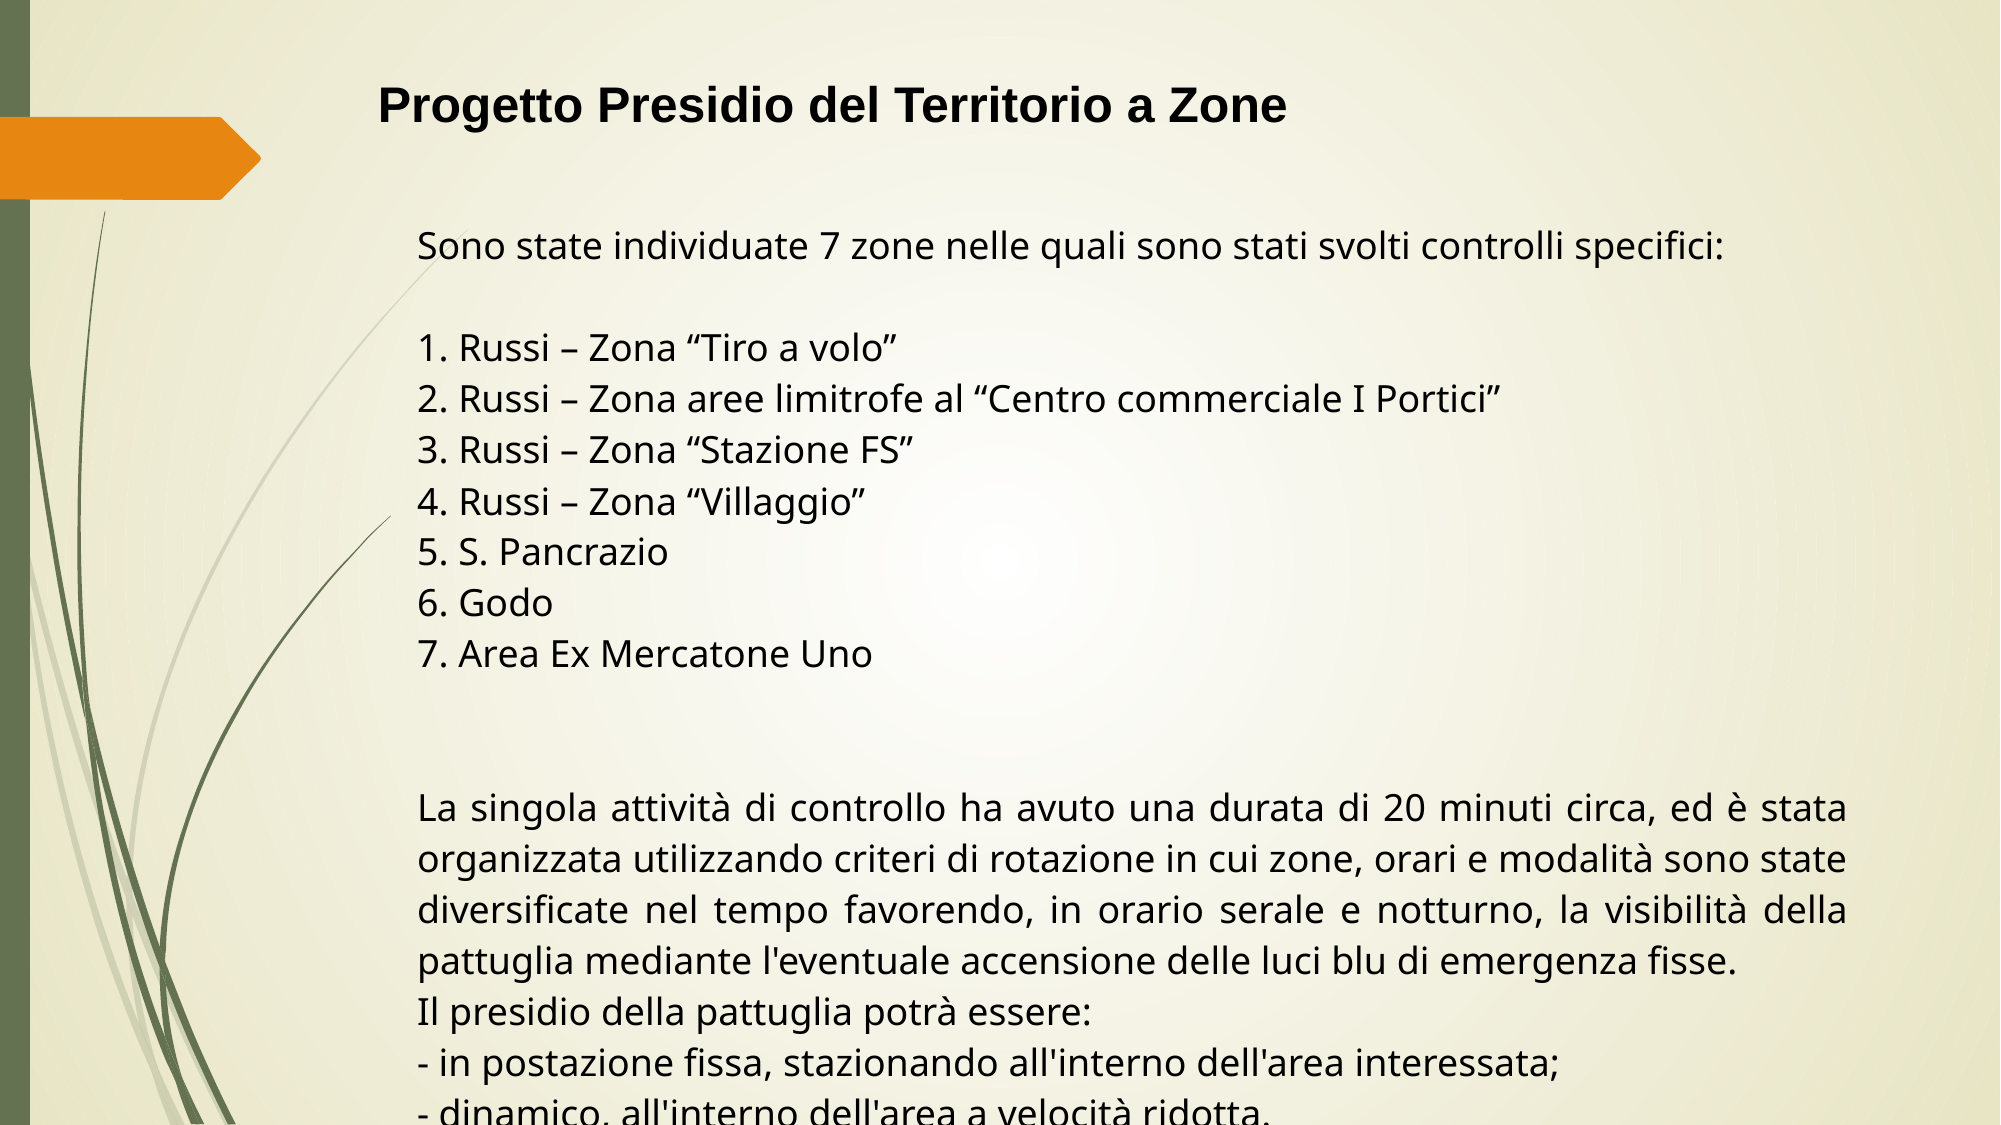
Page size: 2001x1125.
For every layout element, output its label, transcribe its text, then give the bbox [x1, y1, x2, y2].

title Progetto Presidio del Territorio a Zone [363, 65, 1825, 276]
text_box Sono state individuate 7 zone nelle quali sono stati svolti controlli specifici: 1. Russi – Zona “Tiro a volo” 2. Russi – Zona aree limitrofe al “Centro commerciale I Portici” 3. Russi – Zona “Stazione FS” 4. Russi – Zona “Villaggio” 5. S. Pancrazio 6. Godo 7. Area Ex Mercatone Uno La singola attività di controllo ha avuto una durata di 20 minuti circa, ed è stata organizzata utilizzando criteri di rotazione in cui zone, orari e modalità sono state diversificate nel tempo favorendo, in orario serale e notturno, la visibilità della pattuglia mediante l'eventuale accensione delle luci blu di emergenza fisse. Il presidio della pattuglia potrà essere: - in postazione fissa, stazionando all'interno dell'area interessata; - dinamico, all'interno dell'area a velocità ridotta. [402, 212, 1864, 1125]
